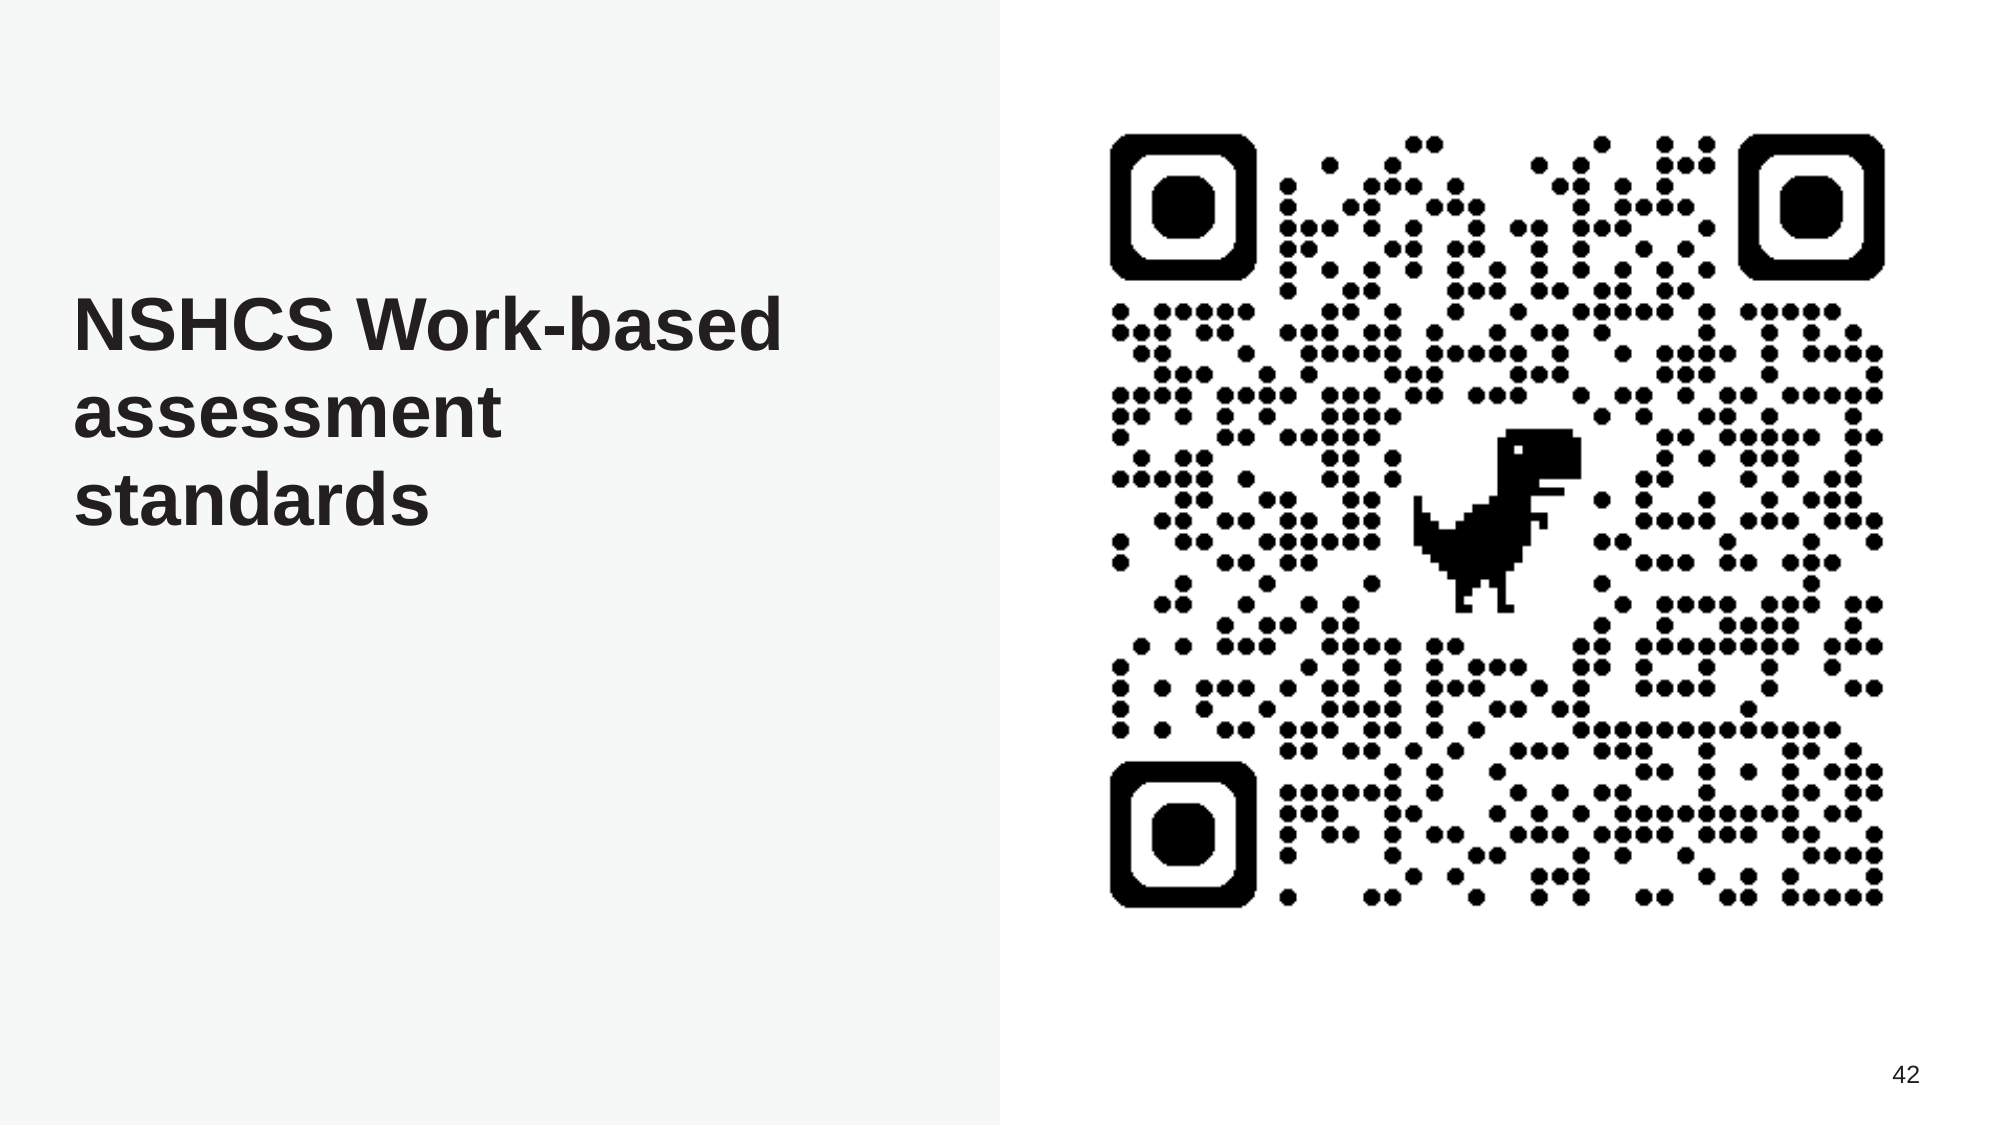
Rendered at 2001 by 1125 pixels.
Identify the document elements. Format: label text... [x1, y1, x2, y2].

title NSHCS Work-based assessment standards [58, 270, 864, 784]
picture [1027, 51, 1969, 992]
